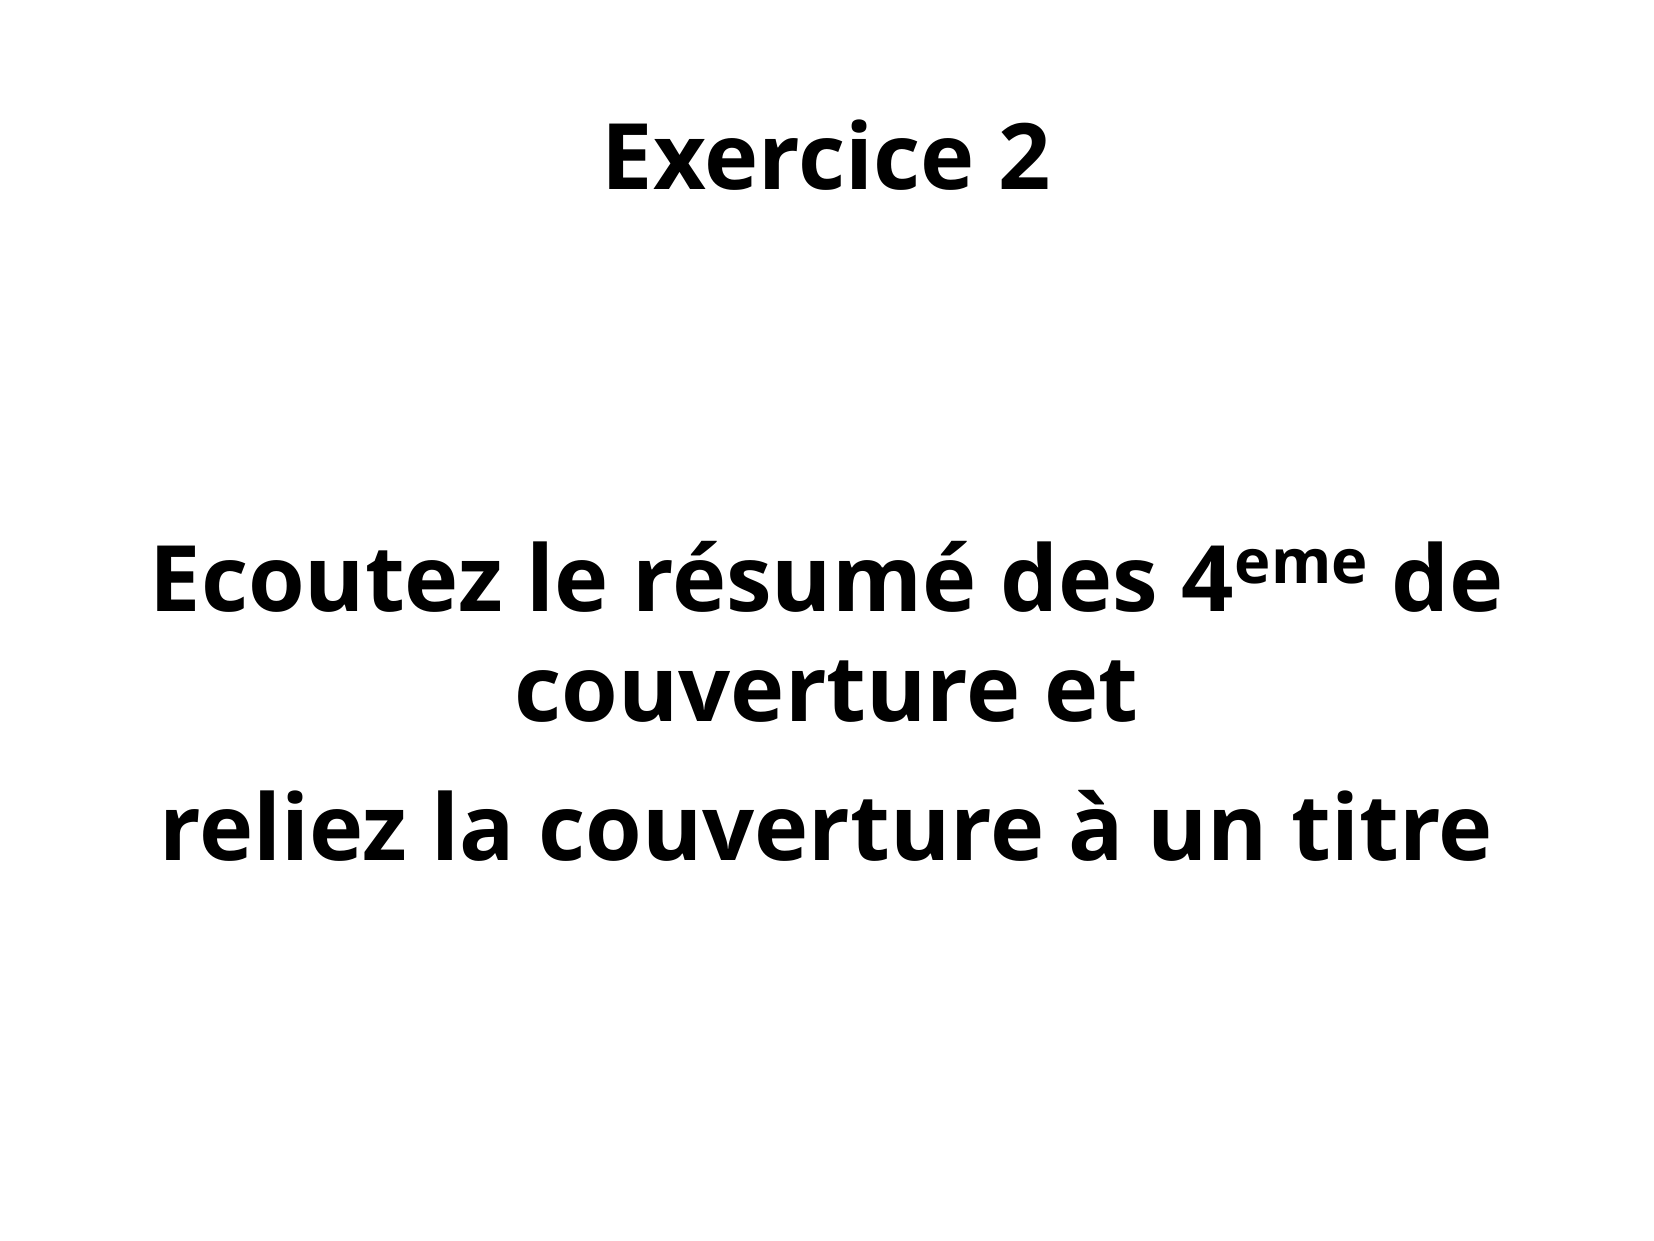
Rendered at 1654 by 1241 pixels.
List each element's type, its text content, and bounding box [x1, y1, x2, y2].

subtitle Ecoutez le résumé des 4eme de couverture et reliez la couverture à un titre [82, 297, 1571, 1102]
title Exercice 2 [82, 49, 1571, 257]
